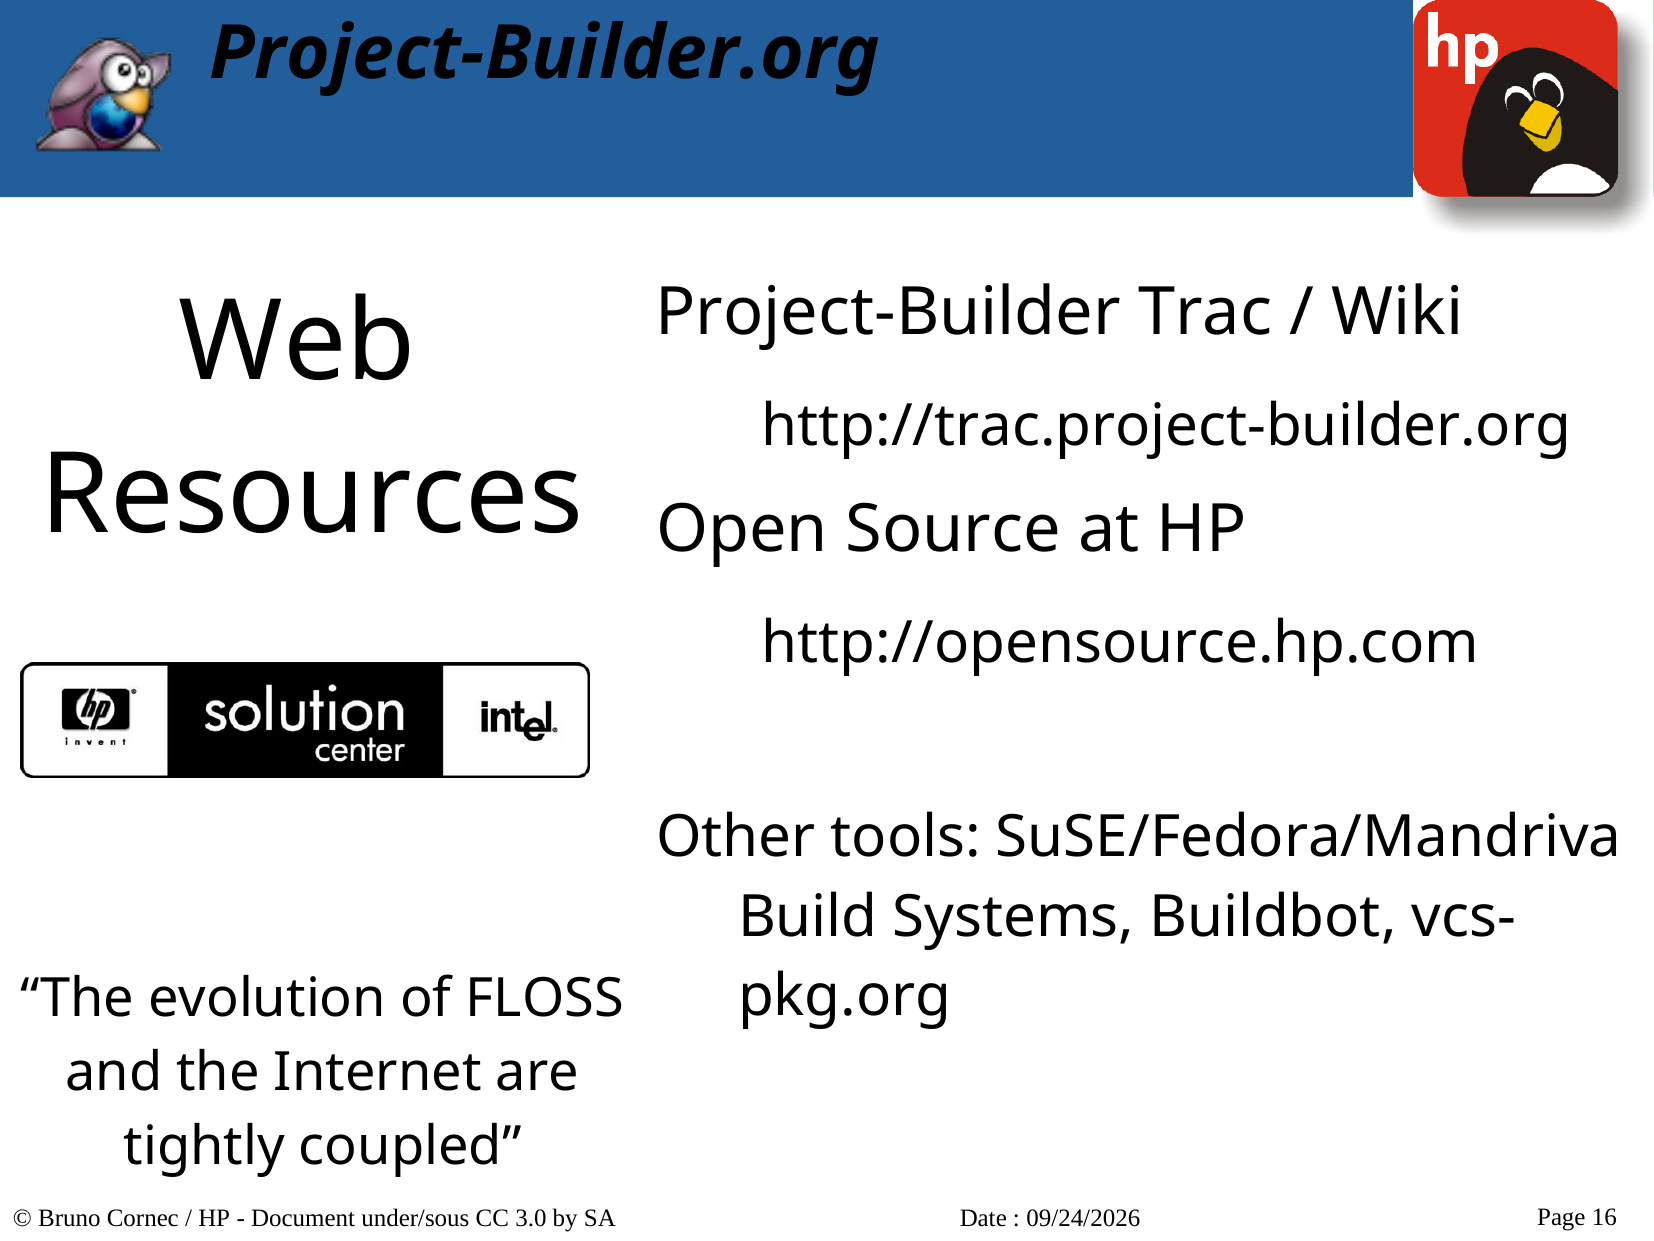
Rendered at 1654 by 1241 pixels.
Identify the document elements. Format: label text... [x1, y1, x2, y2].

list Project-Builder Trac / Wiki http://trac.project-builder.org Open Source at HP http://opensource.hp.com Other tools: SuSE/Fedora/Mandriva Build Systems, Buildbot, vcs-pkg.org [655, 263, 1654, 1184]
picture [0, 0, 211, 199]
picture [20, 662, 590, 778]
picture [1413, 0, 1654, 235]
text_box “The evolution of FLOSS and the Internet are tightly coupled” [20, 958, 649, 1161]
text_box Web Resources [40, 259, 595, 539]
